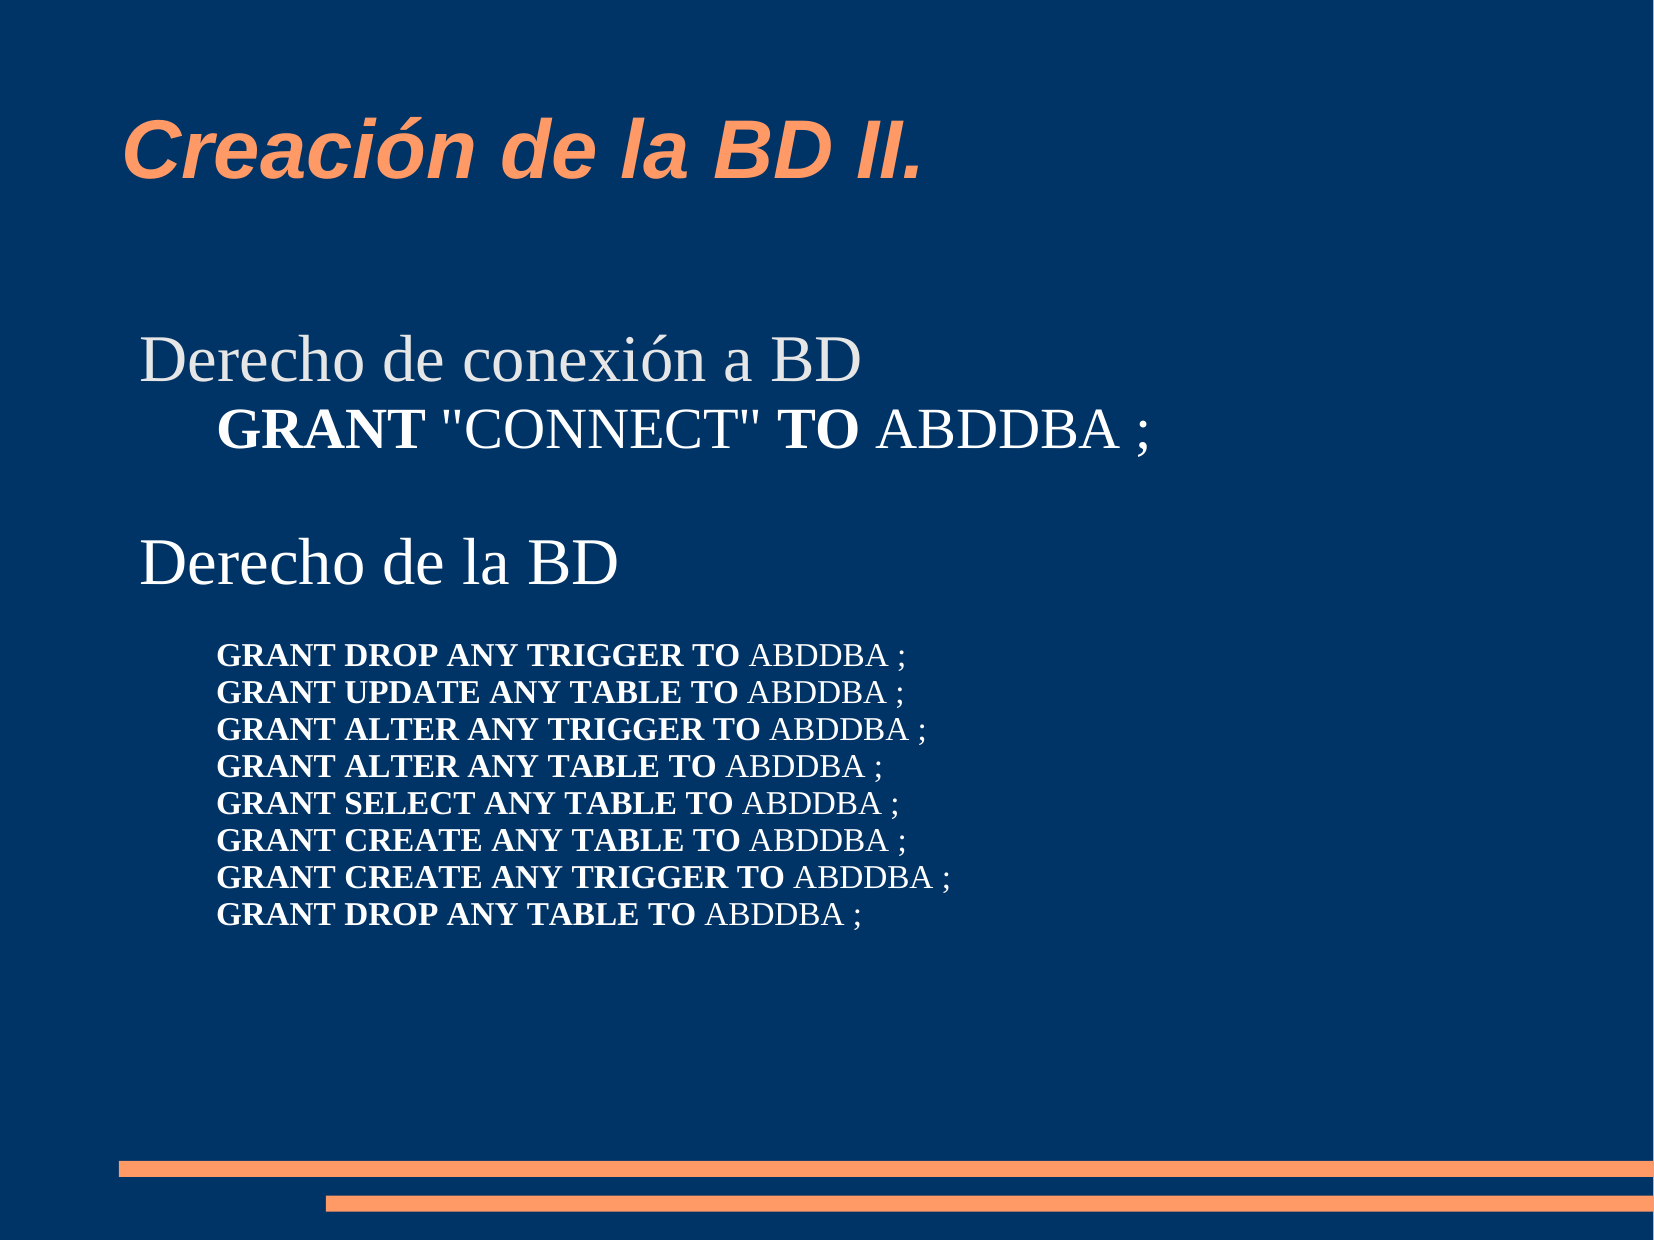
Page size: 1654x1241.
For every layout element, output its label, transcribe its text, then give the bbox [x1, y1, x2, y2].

list Derecho de conexión a BD GRANT "CONNECT" TO ABDDBA ; Derecho de la BD GRANT DROP ANY TRIGGER TO ABDDBA ; GRANT UPDATE ANY TABLE TO ABDDBA ; GRANT ALTER ANY TRIGGER TO ABDDBA ; GRANT ALTER ANY TABLE TO ABDDBA ; GRANT SELECT ANY TABLE TO ABDDBA ; GRANT CREATE ANY TABLE TO ABDDBA ; GRANT CREATE ANY TRIGGER TO ABDDBA ; GRANT DROP ANY TABLE TO ABDDBA ; [121, 322, 1561, 1118]
title Creación de la BD II. [121, 53, 1534, 247]
